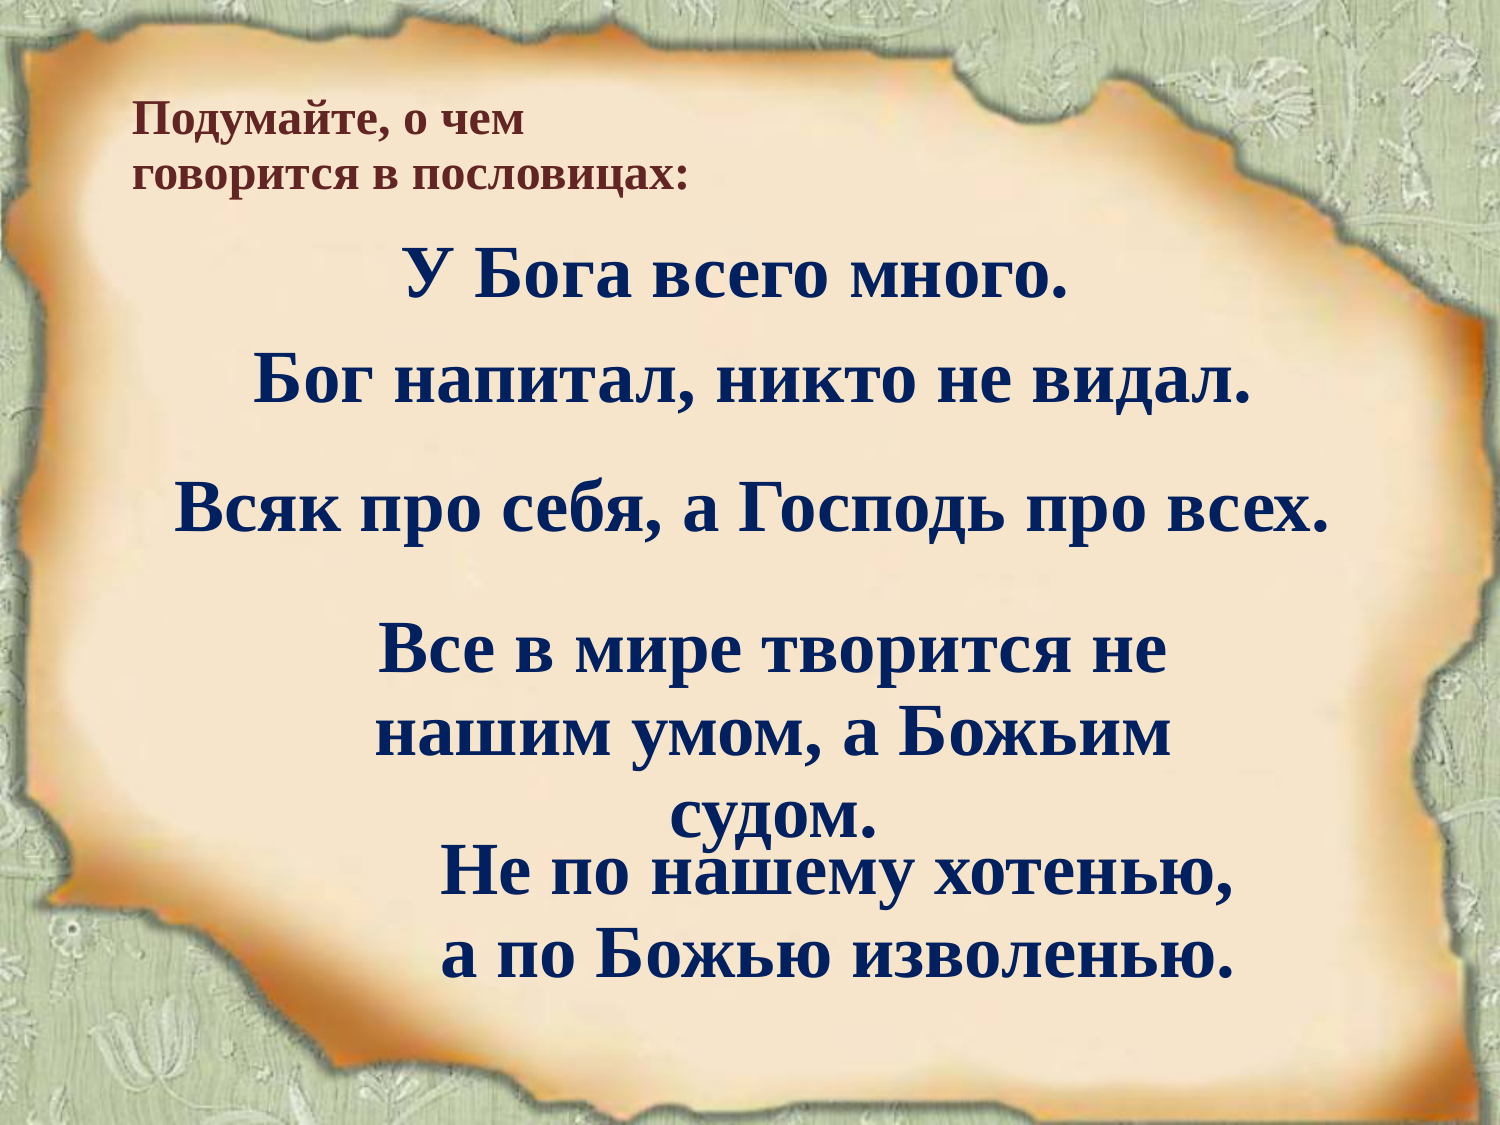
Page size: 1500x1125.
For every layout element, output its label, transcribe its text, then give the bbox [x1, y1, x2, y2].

text_box Подумайте, о чем говорится в пословицах: [117, 81, 774, 208]
text_box У Бога всего много. [386, 222, 1085, 322]
picture [0, 0, 1500, 1125]
text_box Все в мире творится не нашим умом, а Божьим судом. [257, 597, 1290, 863]
text_box Не по нашему хотенью, а по Божью изволенью. [421, 863, 1254, 1002]
text_box Всяк про себя, а Господь про всех. [159, 457, 1346, 556]
text_box Бог напитал, никто не видал. [239, 328, 1269, 427]
